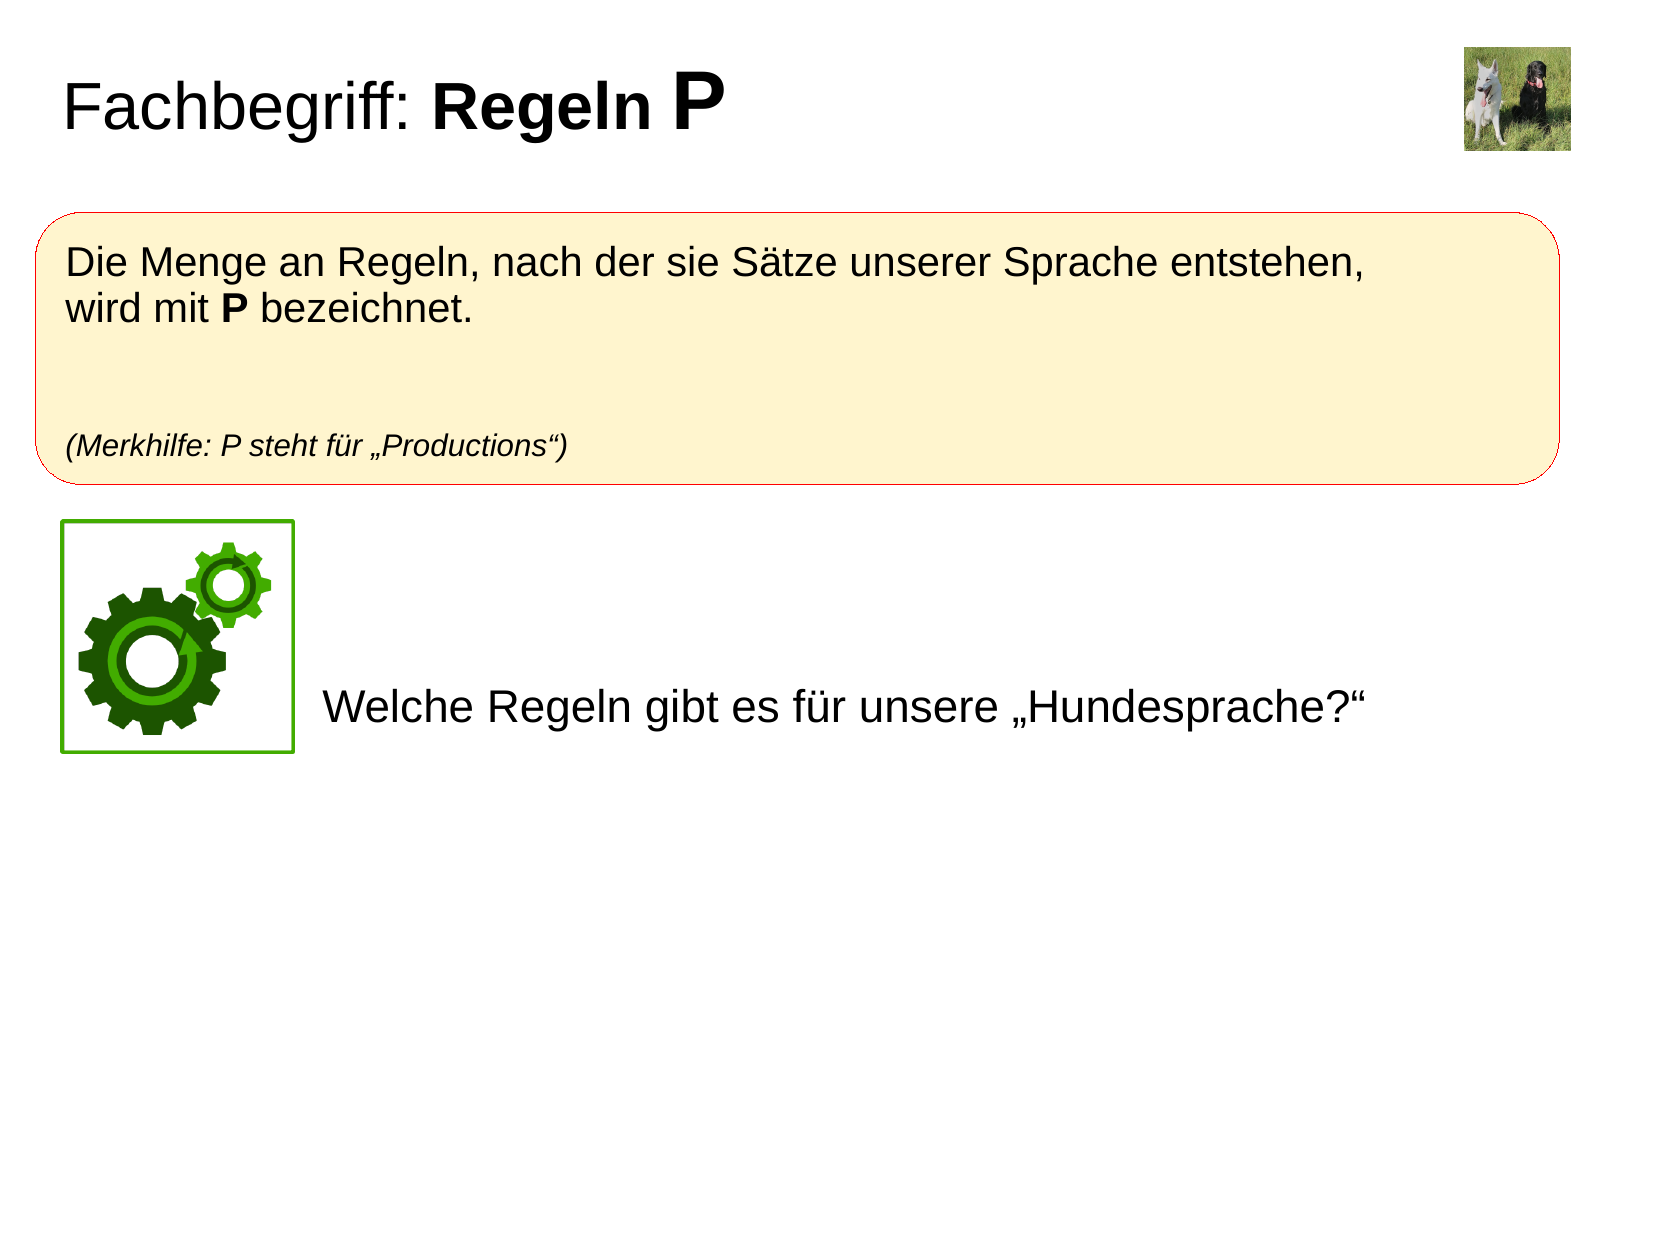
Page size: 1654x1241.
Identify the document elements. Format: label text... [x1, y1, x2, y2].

text_box Fachbegriff: Regeln P [47, 47, 945, 166]
text_box [35, 212, 1560, 485]
picture [1464, 47, 1571, 151]
picture [60, 519, 295, 754]
text_box Die Menge an Regeln, nach der sie Sätze unserer Sprache entstehen, wird mit P bezeichnet. (Merkhilfe: P steht für „Productions“) [50, 231, 1441, 470]
text_box Welche Regeln gibt es für unsere „Hundesprache?“ [307, 673, 1382, 740]
